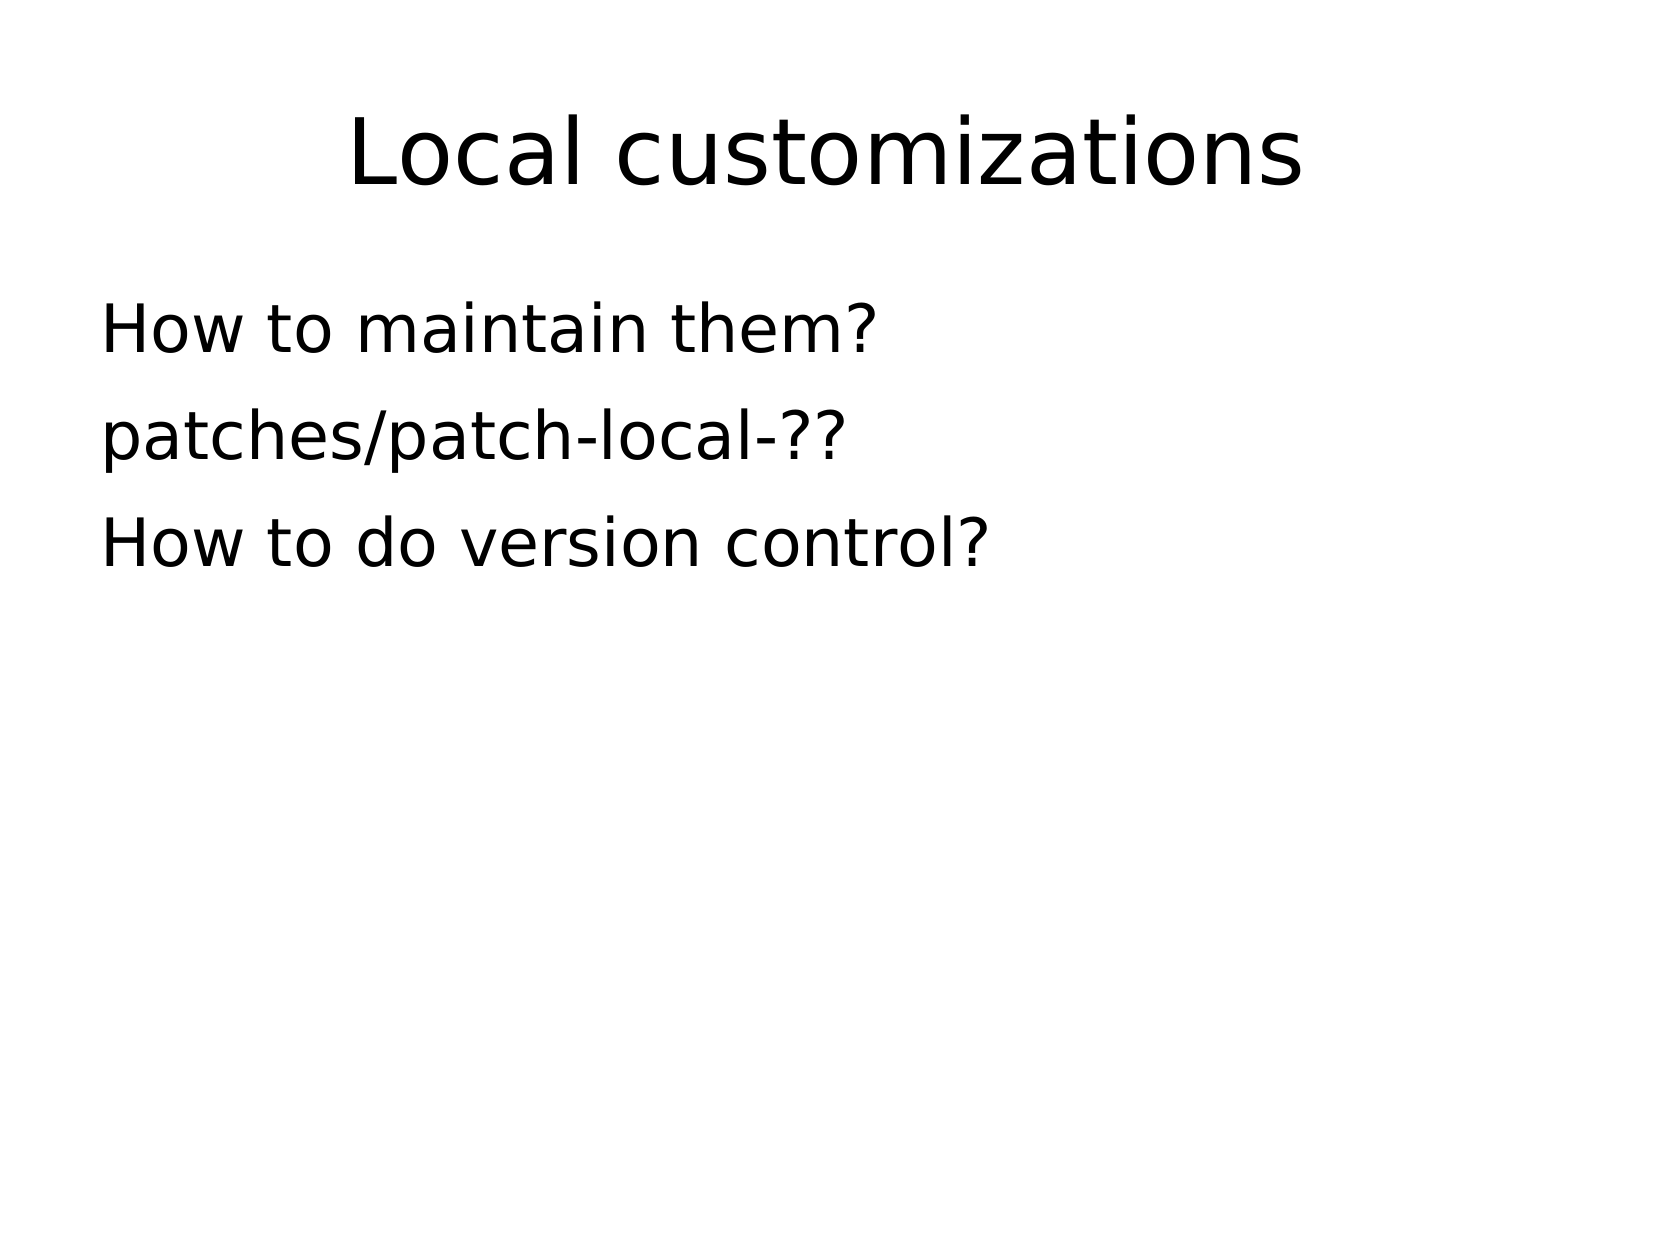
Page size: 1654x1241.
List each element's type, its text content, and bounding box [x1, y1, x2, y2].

list How to maintain them? patches/patch-local-?? How to do version control? [82, 290, 1571, 1094]
title Local customizations [82, 56, 1571, 250]
